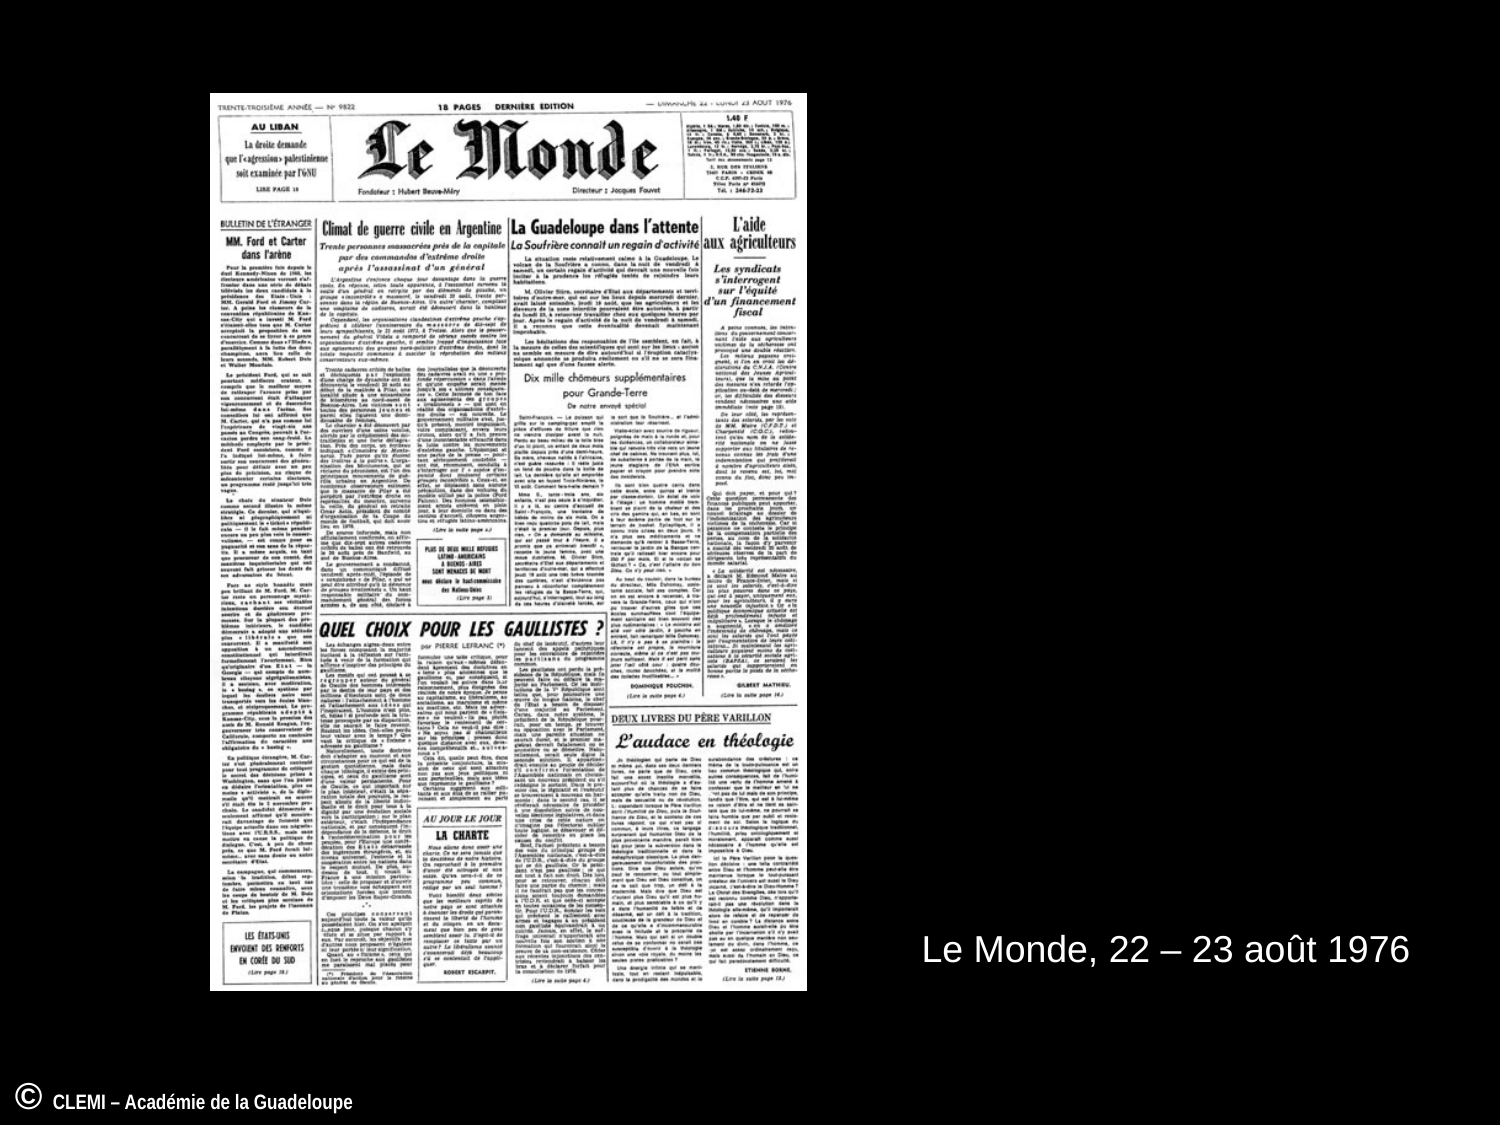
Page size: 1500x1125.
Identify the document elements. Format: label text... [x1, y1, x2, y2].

text_box © CLEMI – Académie de la Guadeloupe [0, 1067, 575, 1125]
title Le Monde, 22 – 23 août 1976 [867, 902, 1465, 997]
picture [210, 93, 807, 991]
